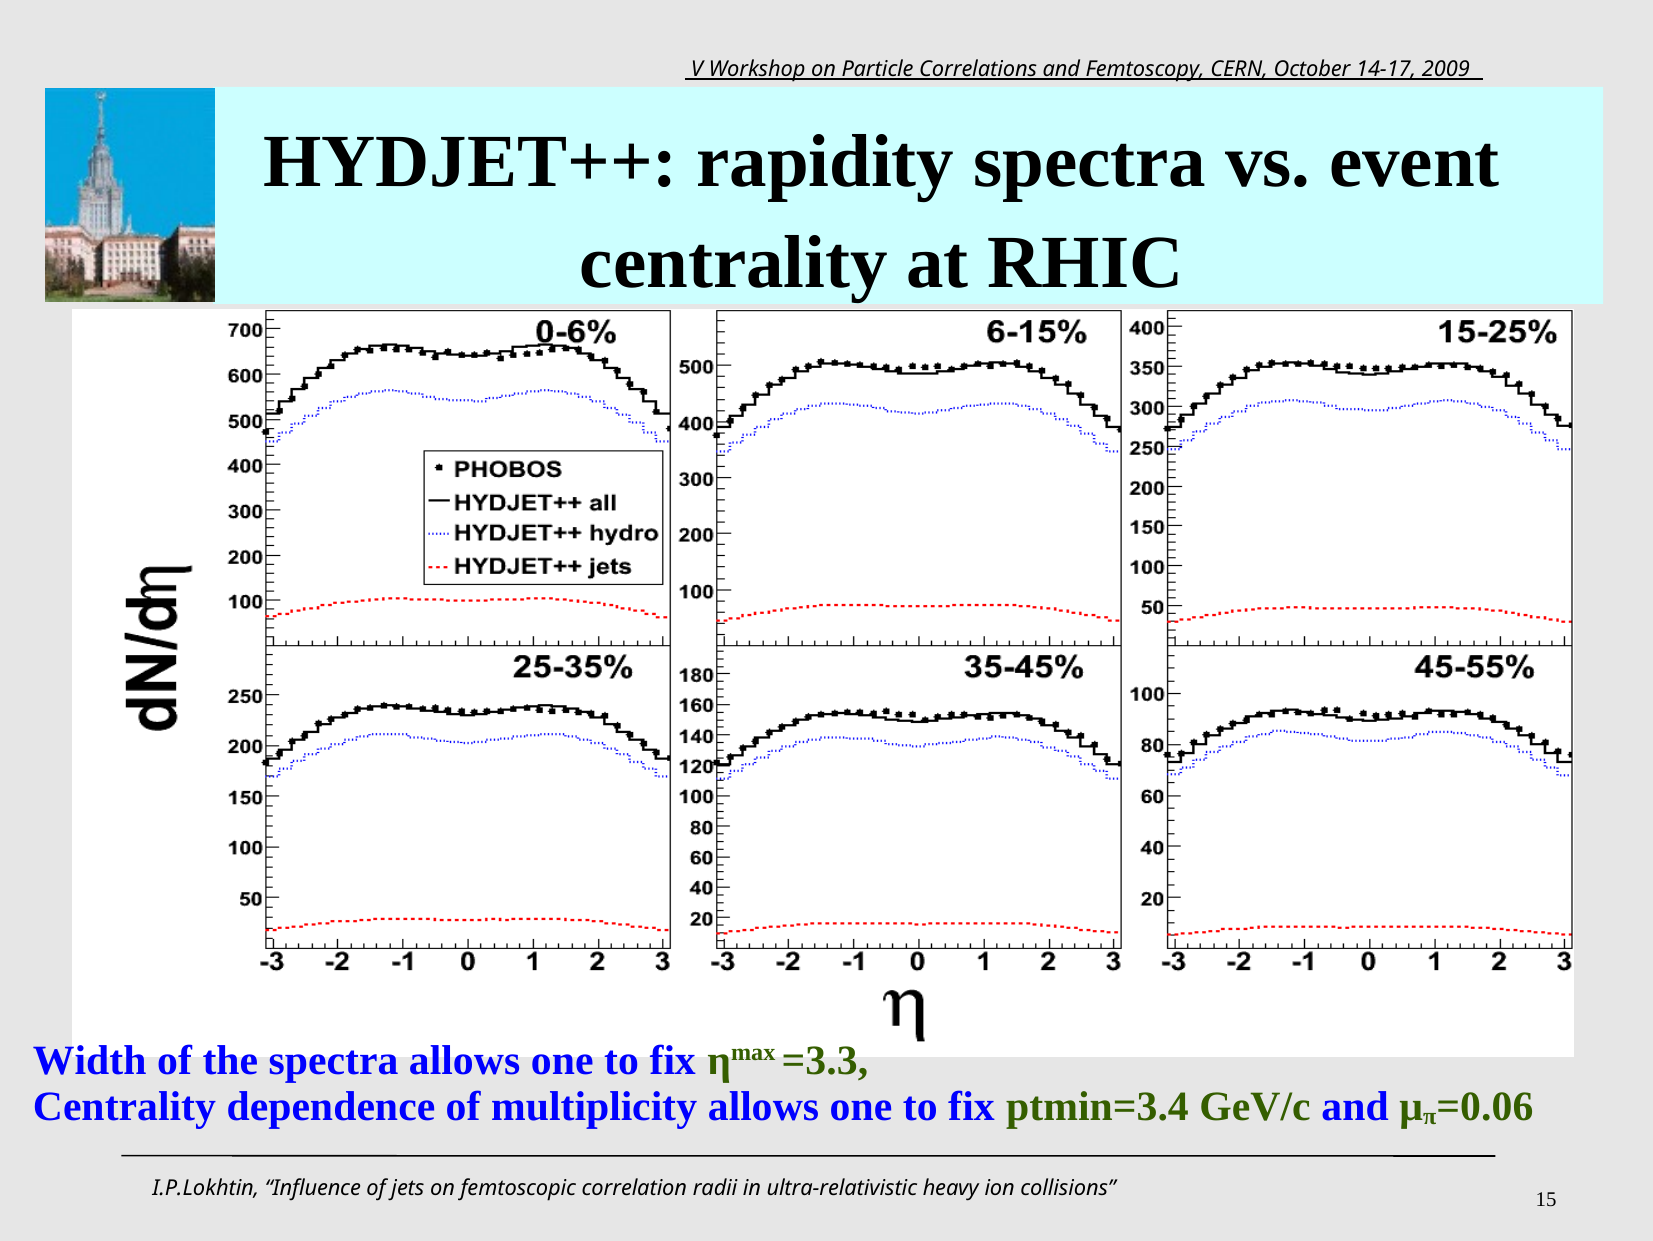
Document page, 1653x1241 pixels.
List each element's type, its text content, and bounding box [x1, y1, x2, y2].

text_box Width of the spectra allows one to fix ηmax =3.3, Centrality dependence of multiplicity allows one to fix ptmin=3.4 GeV/c and μπ=0.06 [32, 1037, 1627, 1155]
picture [45, 90, 180, 302]
title HYDJET++: rapidity spectra vs. event centrality at RHIC [180, 91, 1584, 314]
picture [72, 309, 1574, 1037]
